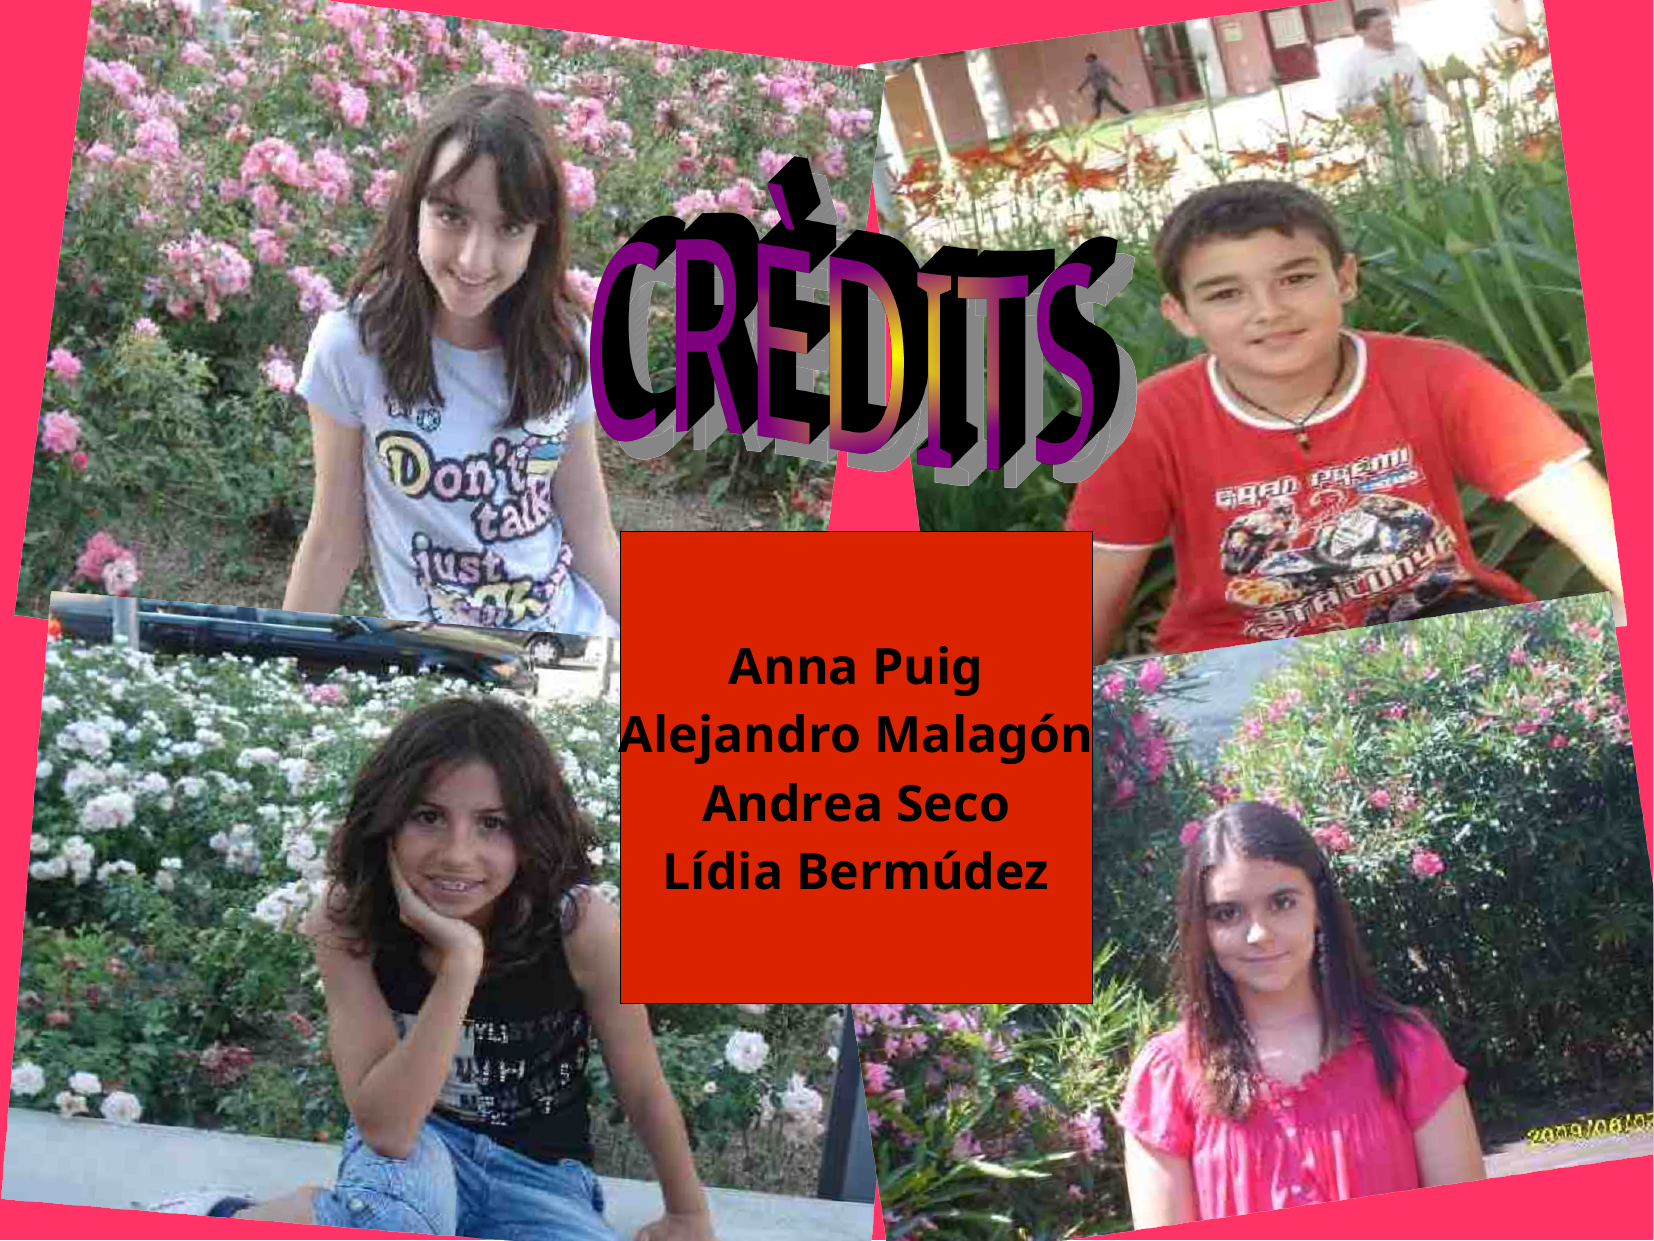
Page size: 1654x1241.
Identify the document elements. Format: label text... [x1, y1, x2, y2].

text_box Anna Puig Alejandro Malagón Andrea Seco Lídia Bermúdez [620, 531, 1093, 1004]
picture [0, 0, 1654, 1241]
